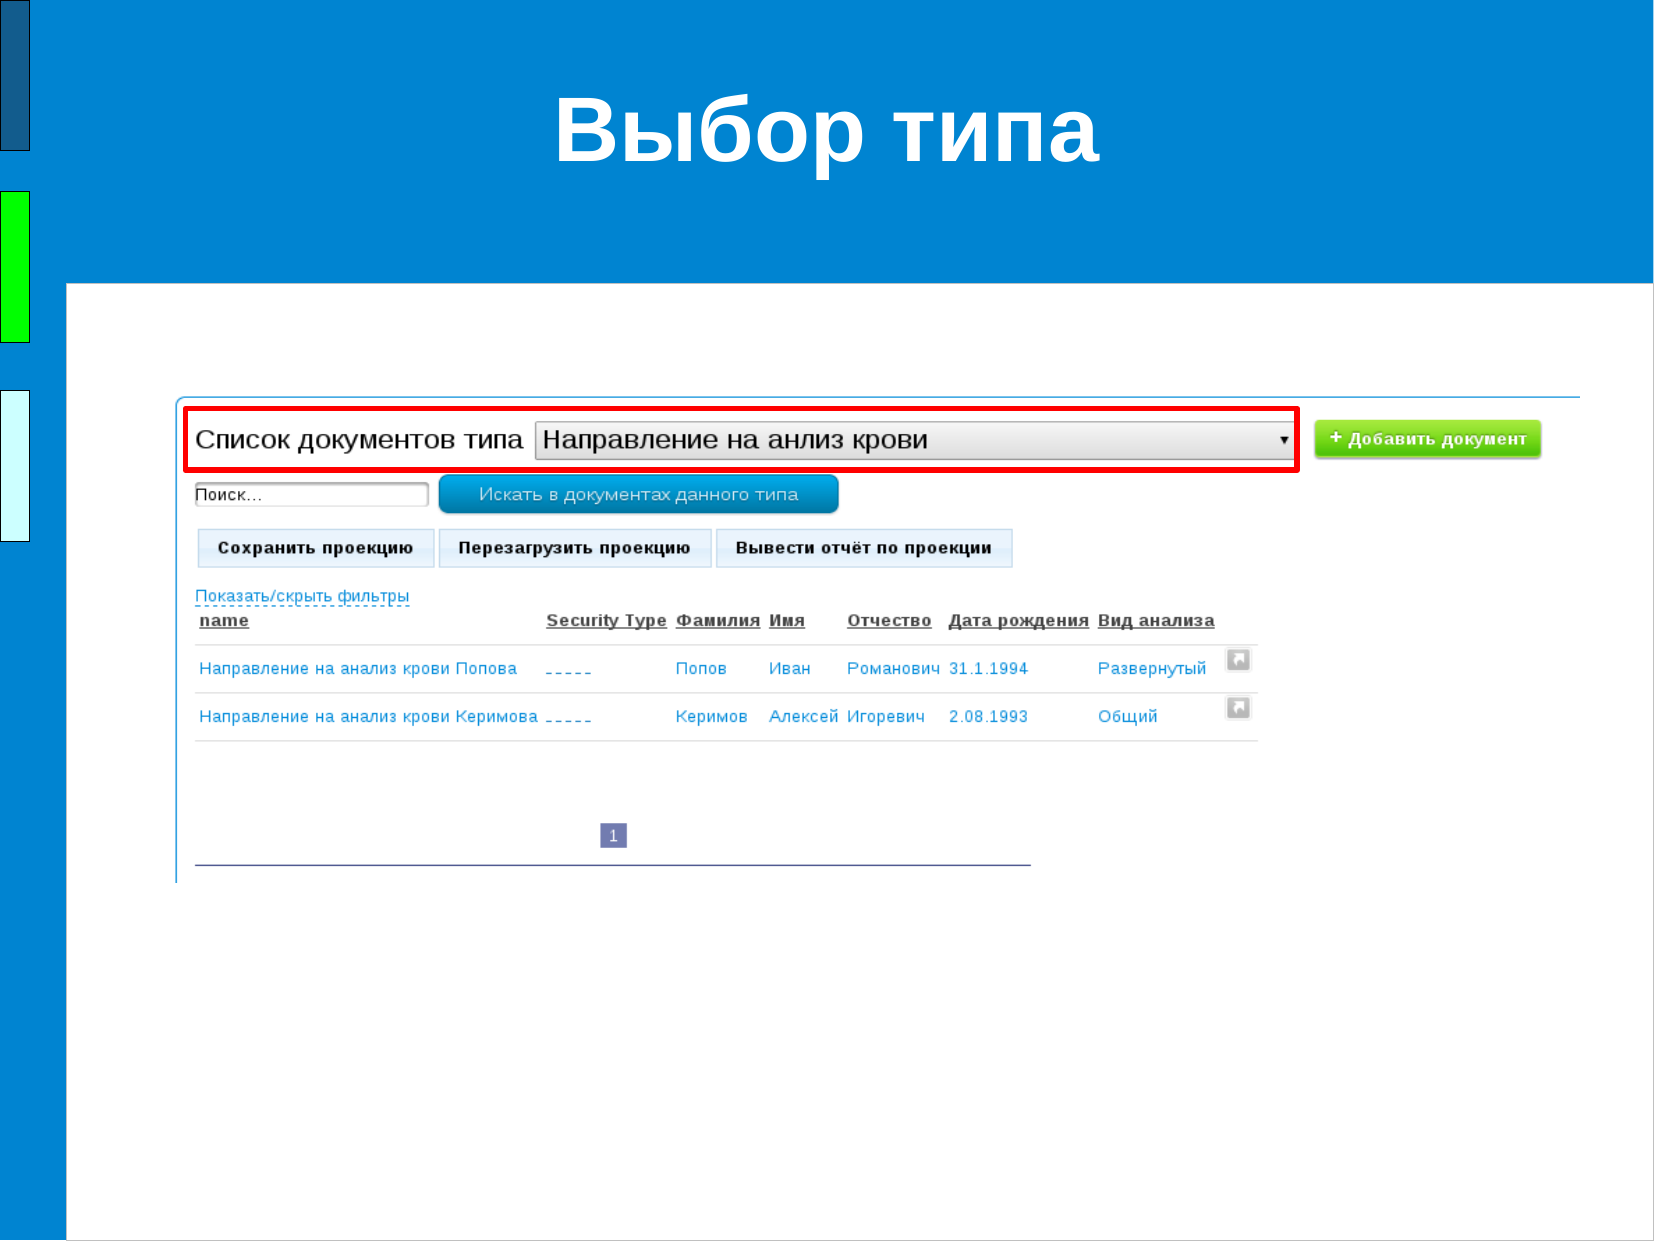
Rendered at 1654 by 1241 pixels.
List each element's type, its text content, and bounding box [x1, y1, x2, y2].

title Выбор типа [82, 25, 1571, 233]
picture [159, 372, 1580, 883]
